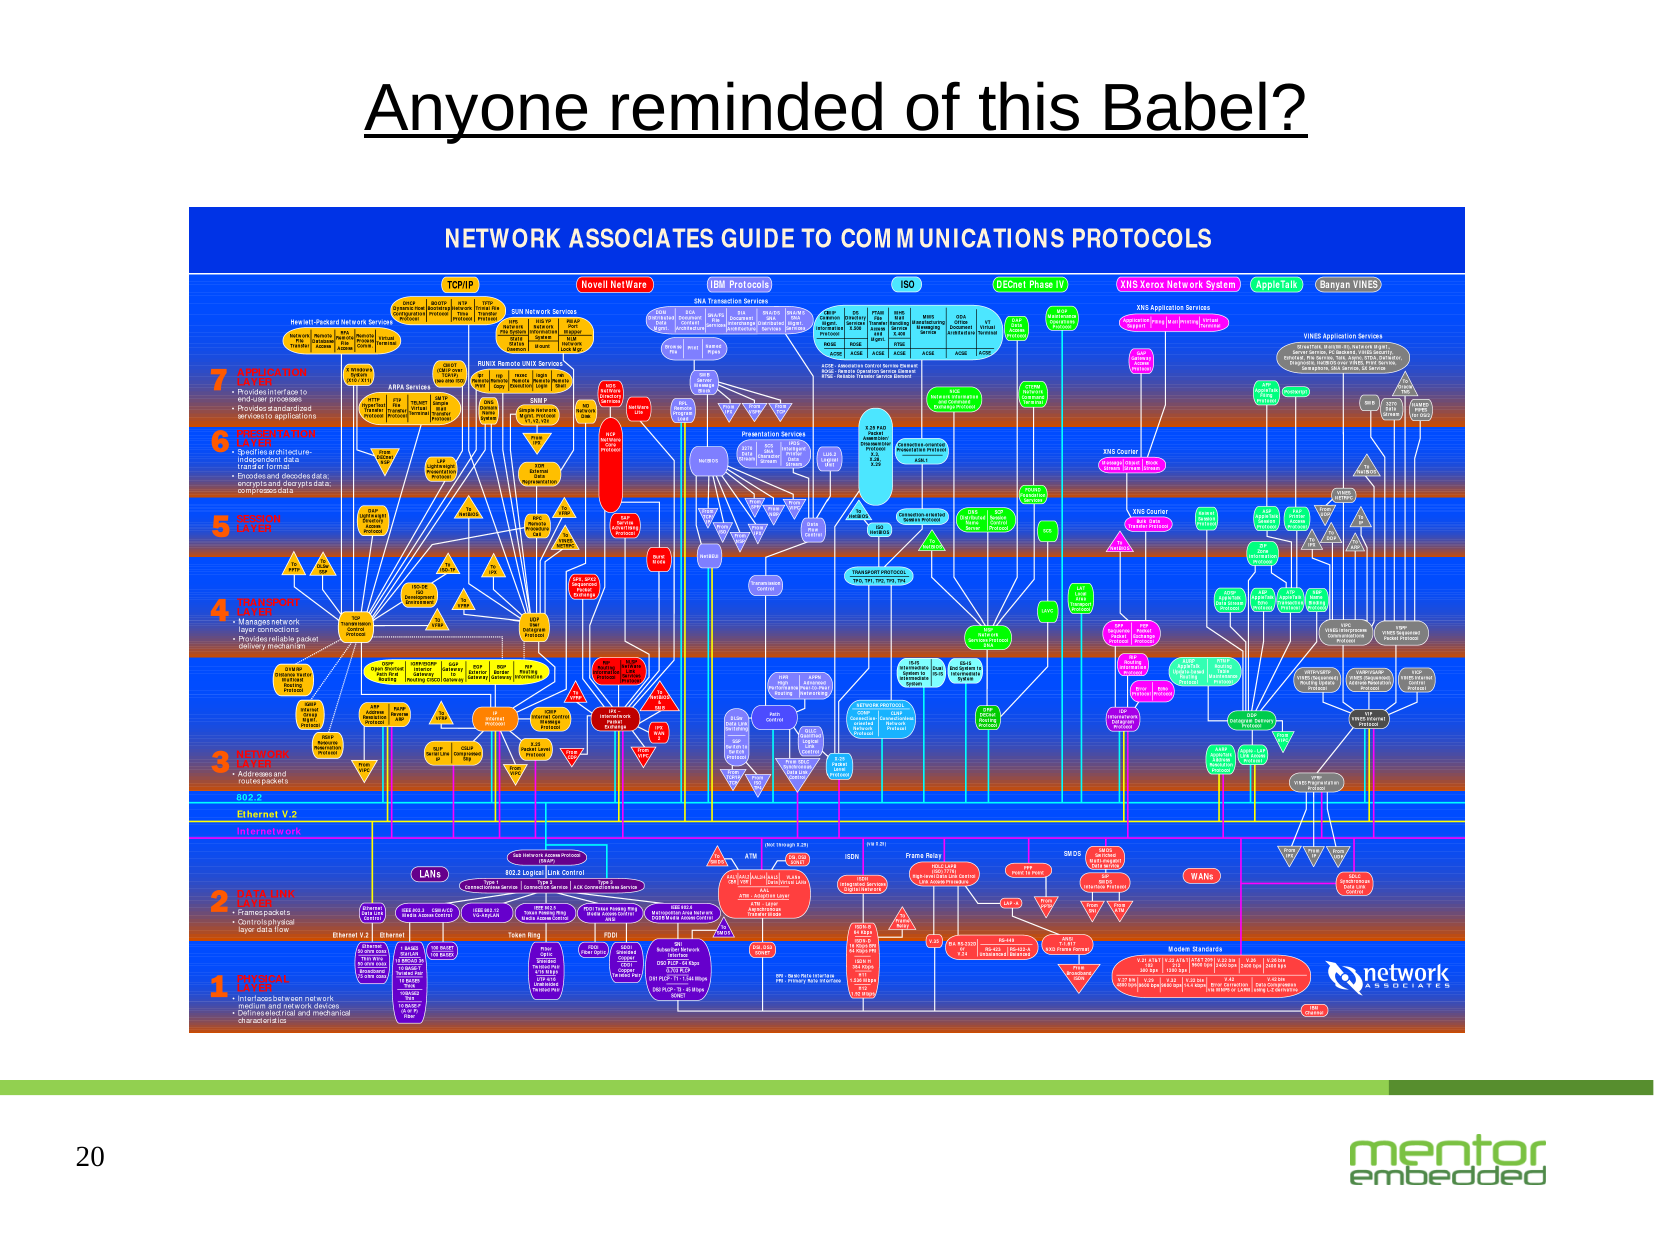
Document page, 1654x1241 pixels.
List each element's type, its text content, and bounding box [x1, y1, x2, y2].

picture [189, 207, 1465, 1033]
picture [1350, 1134, 1546, 1185]
title Anyone reminded of this Babel? [82, 49, 1591, 166]
